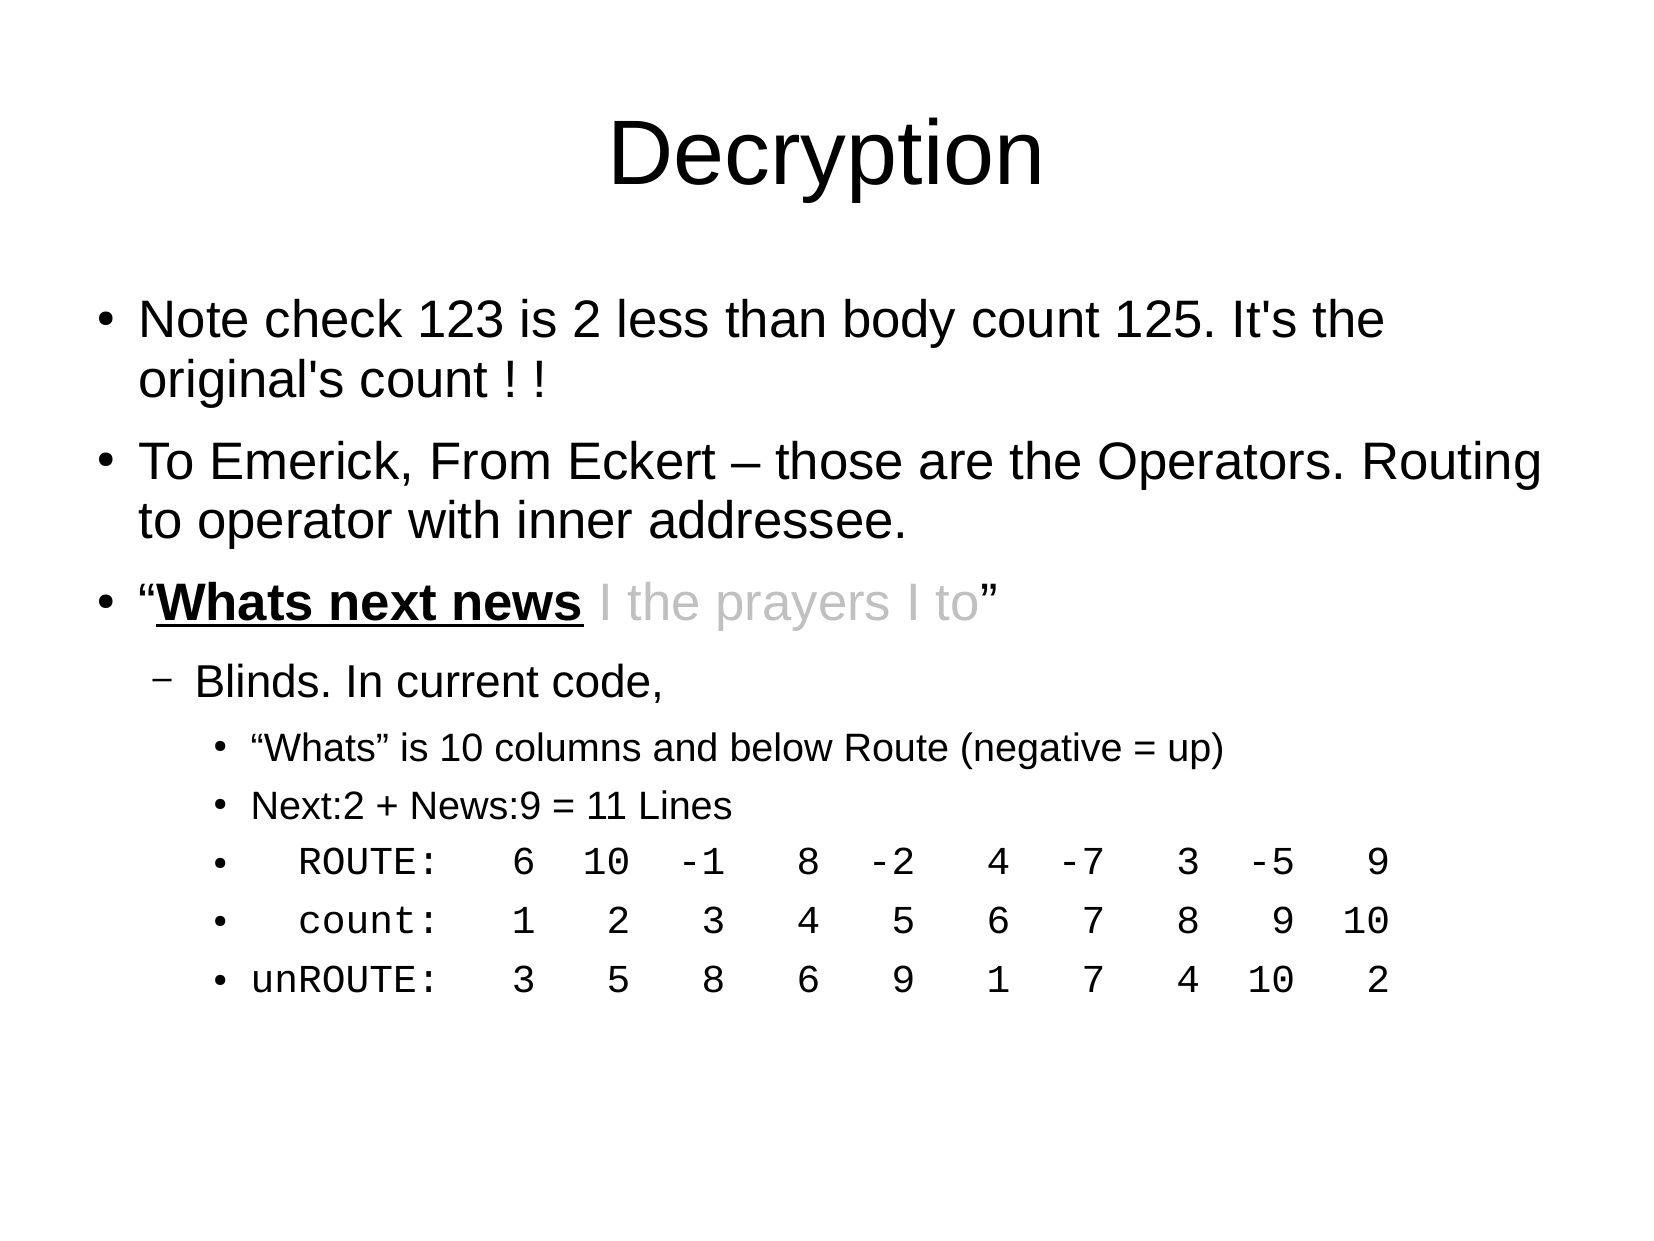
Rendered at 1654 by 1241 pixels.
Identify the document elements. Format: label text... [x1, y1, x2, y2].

title Decryption [82, 49, 1571, 257]
list Note check 123 is 2 less than body count 125. It's the original's count ! ! To Emerick, From Eckert – those are the Operators. Routing to operator with inner addressee. “Whats next news I the prayers I to” Blinds. In current code, “Whats” is 10 columns and below Route (negative = up) Next:2 + News:9 = 11 Lines ROUTE: 6 10 -1 8 -2 4 -7 3 -5 9 count: 1 2 3 4 5 6 7 8 9 10 unROUTE: 3 5 8 6 9 1 7 4 10 2 [82, 290, 1571, 1010]
